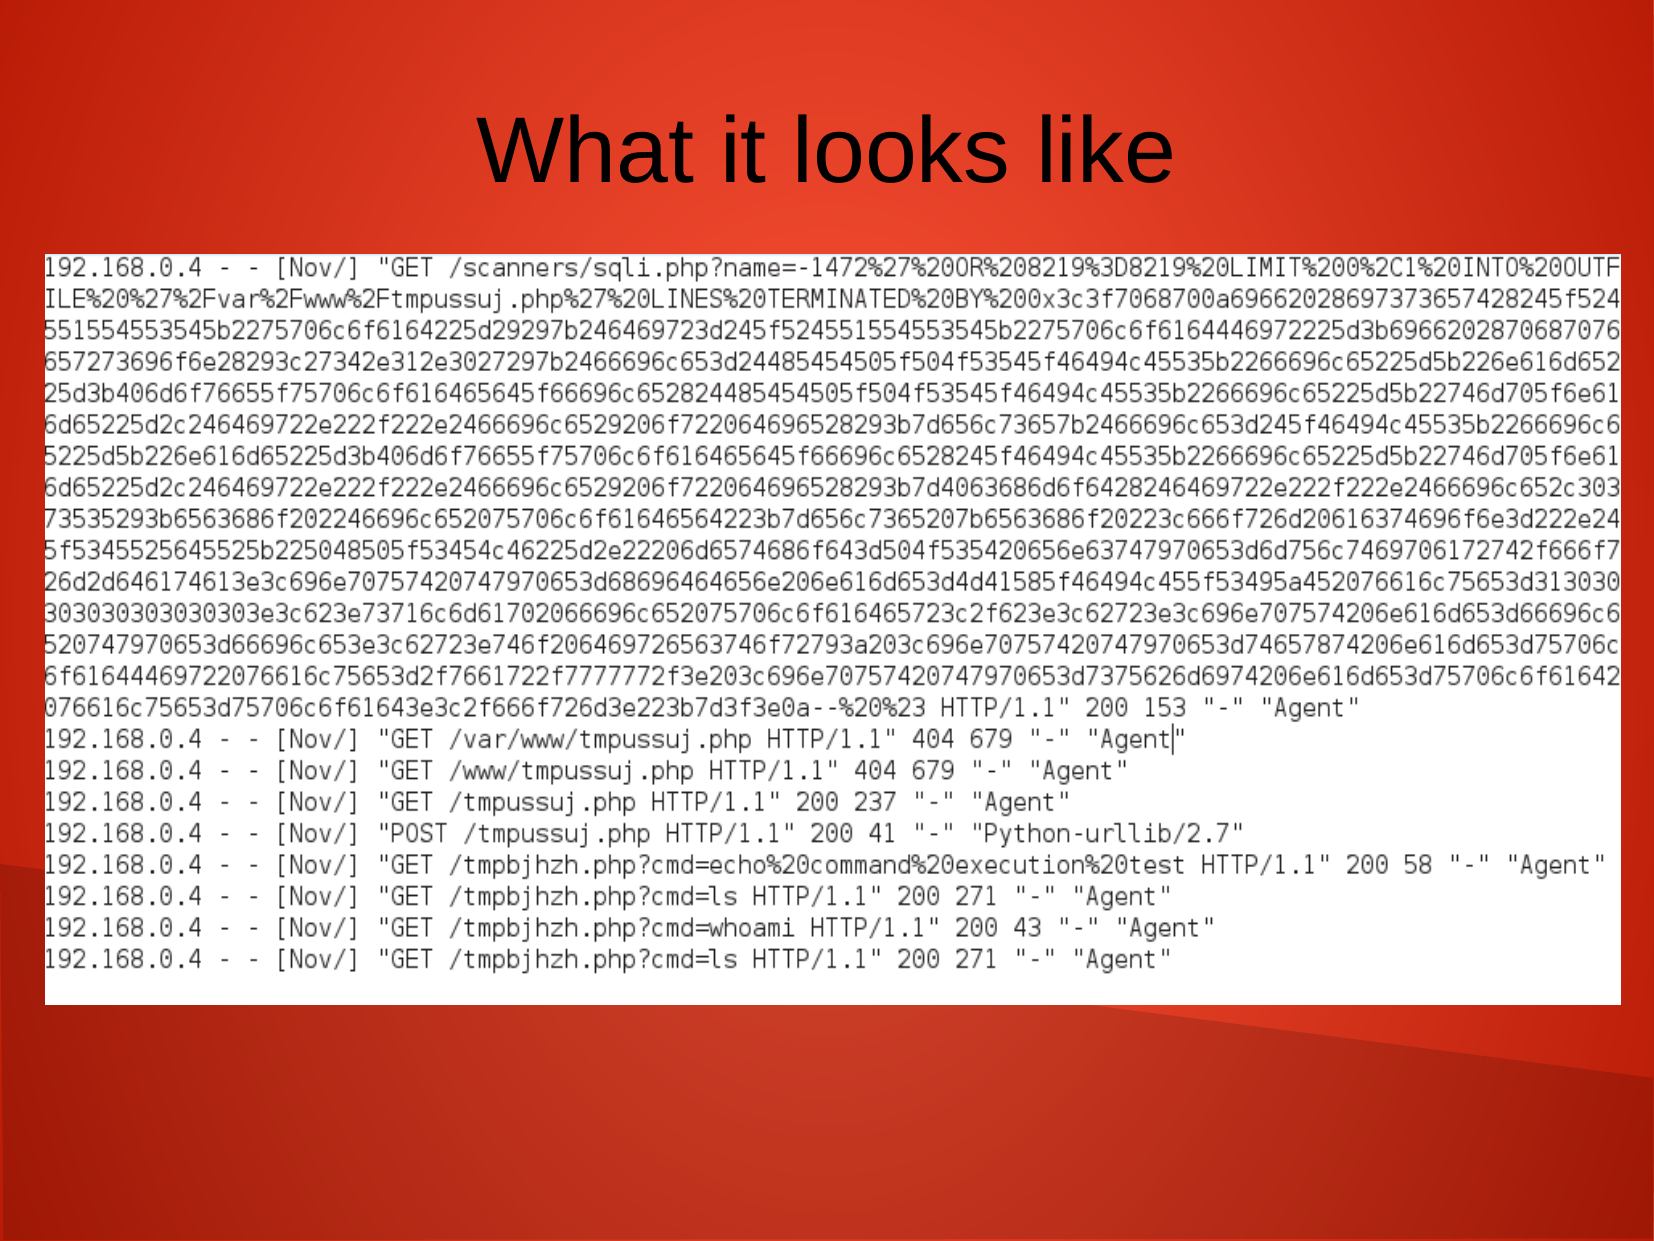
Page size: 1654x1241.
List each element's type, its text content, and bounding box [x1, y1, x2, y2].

picture [45, 254, 1621, 1006]
title What it looks like [82, 47, 1571, 252]
